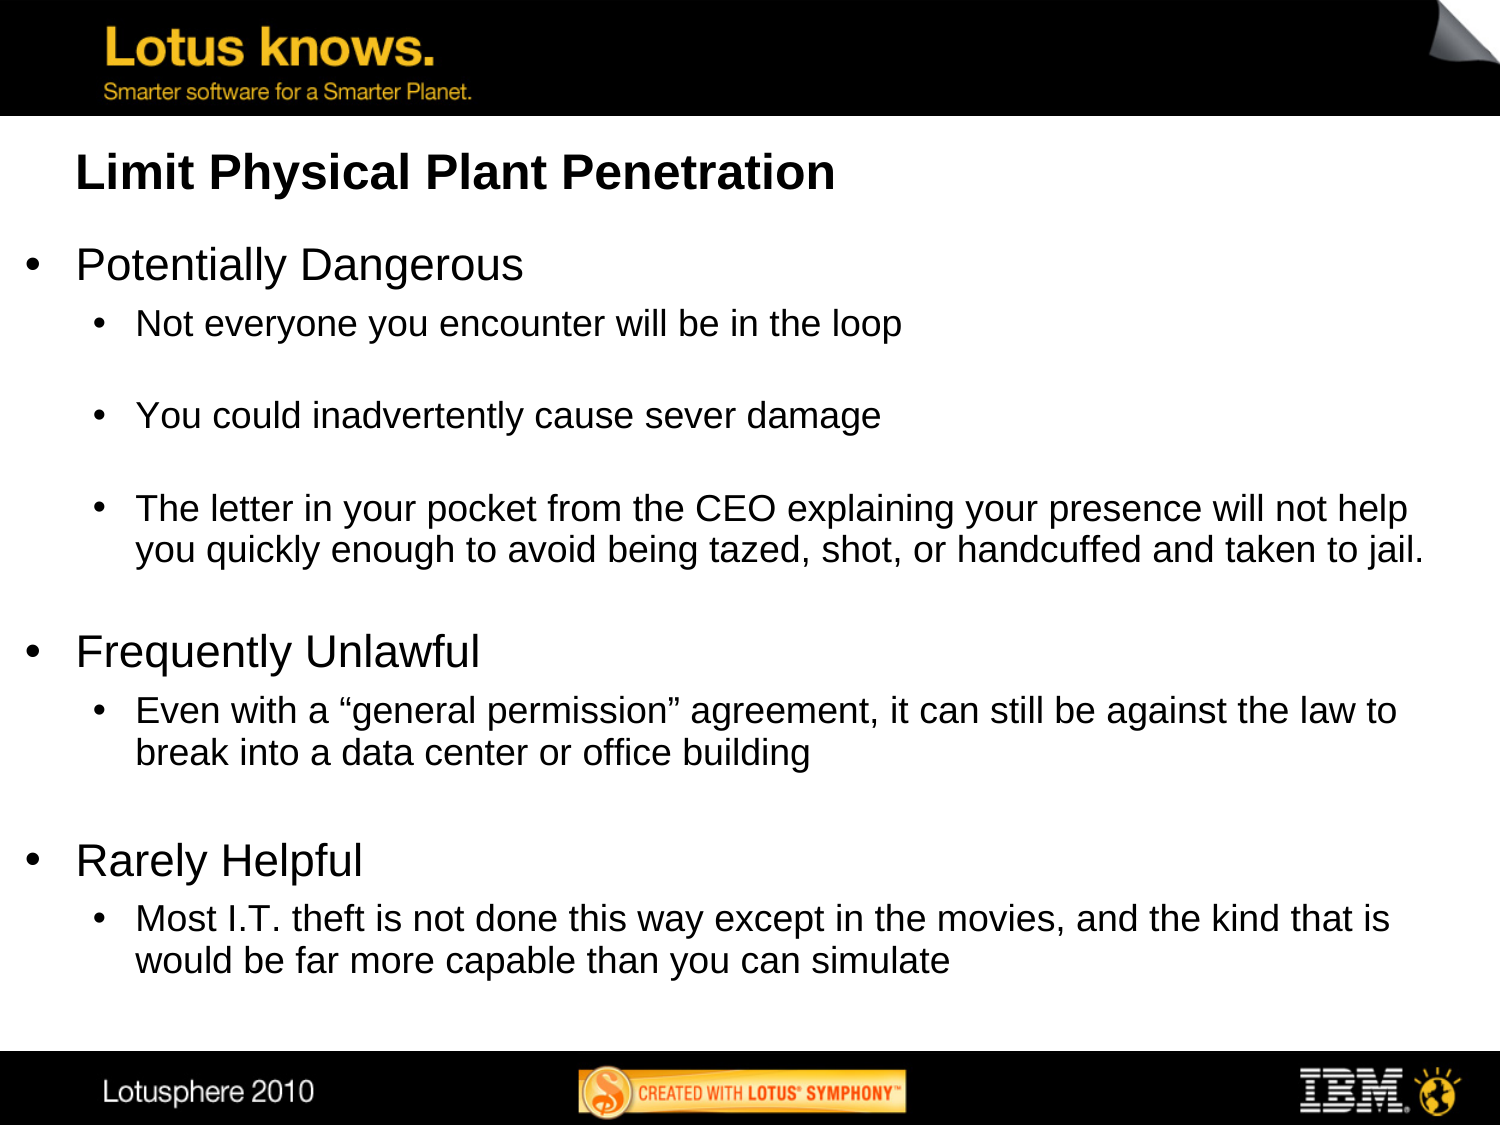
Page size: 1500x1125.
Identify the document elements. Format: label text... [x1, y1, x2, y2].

title Limit Physical Plant Penetration [74, 137, 1475, 200]
list Potentially Dangerous Not everyone you encounter will be in the loop You could inadvertently cause sever damage The letter in your pocket from the CEO explaining your presence will not help you quickly enough to avoid being tazed, shot, or handcuffed and taken to jail. Frequently Unlawful Even with a “general permission” agreement, it can still be against the law to break into a data center or office building Rarely Helpful Most I.T. theft is not done this way except in the movies, and the kind that is would be far more capable than you can simulate [24, 237, 1476, 1026]
picture [0, 1053, 1500, 1125]
picture [0, 0, 1500, 114]
